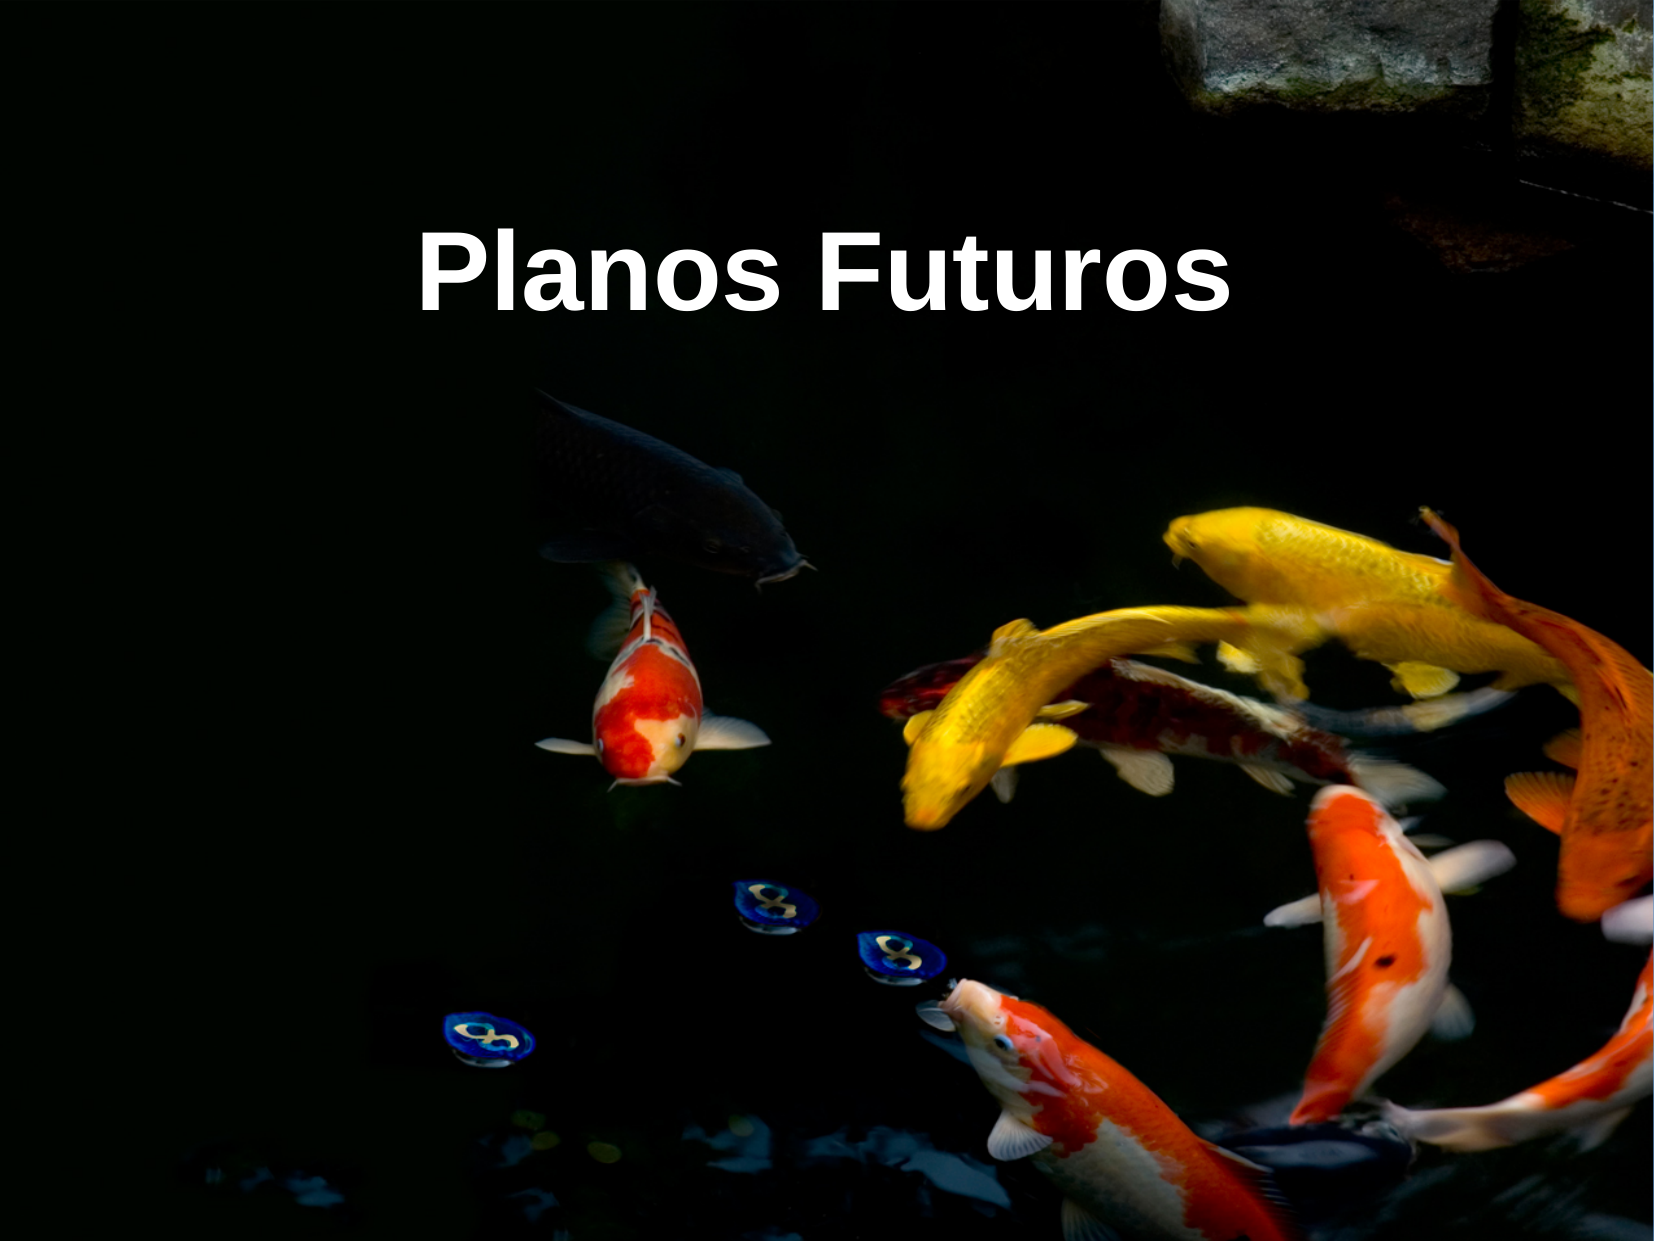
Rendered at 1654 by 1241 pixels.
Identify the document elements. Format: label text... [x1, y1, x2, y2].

picture [0, 0, 1654, 1241]
title Planos Futuros [37, 167, 1614, 376]
